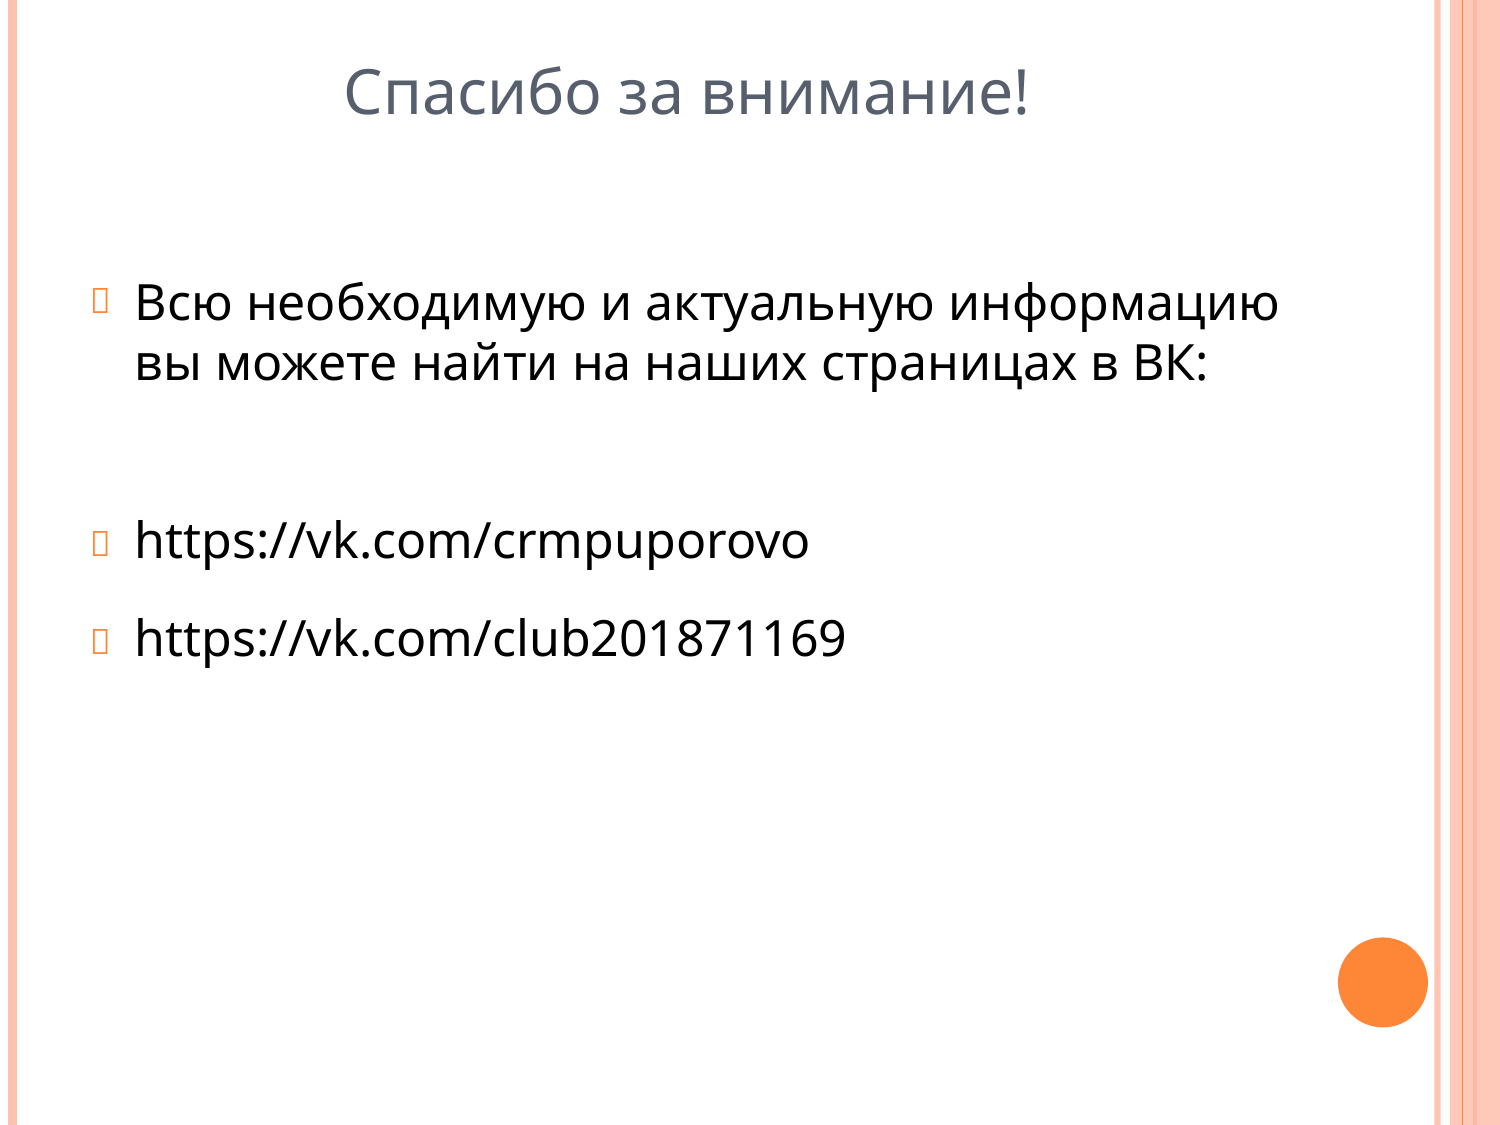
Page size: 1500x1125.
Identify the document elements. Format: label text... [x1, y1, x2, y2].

list Всю необходимую и актуальную информацию вы можете найти на наших страницах в ВК: https://vk.com/crmpuporovo https://vk.com/club201871169 [75, 262, 1300, 1062]
title Спасибо за внимание! [75, 45, 1300, 233]
